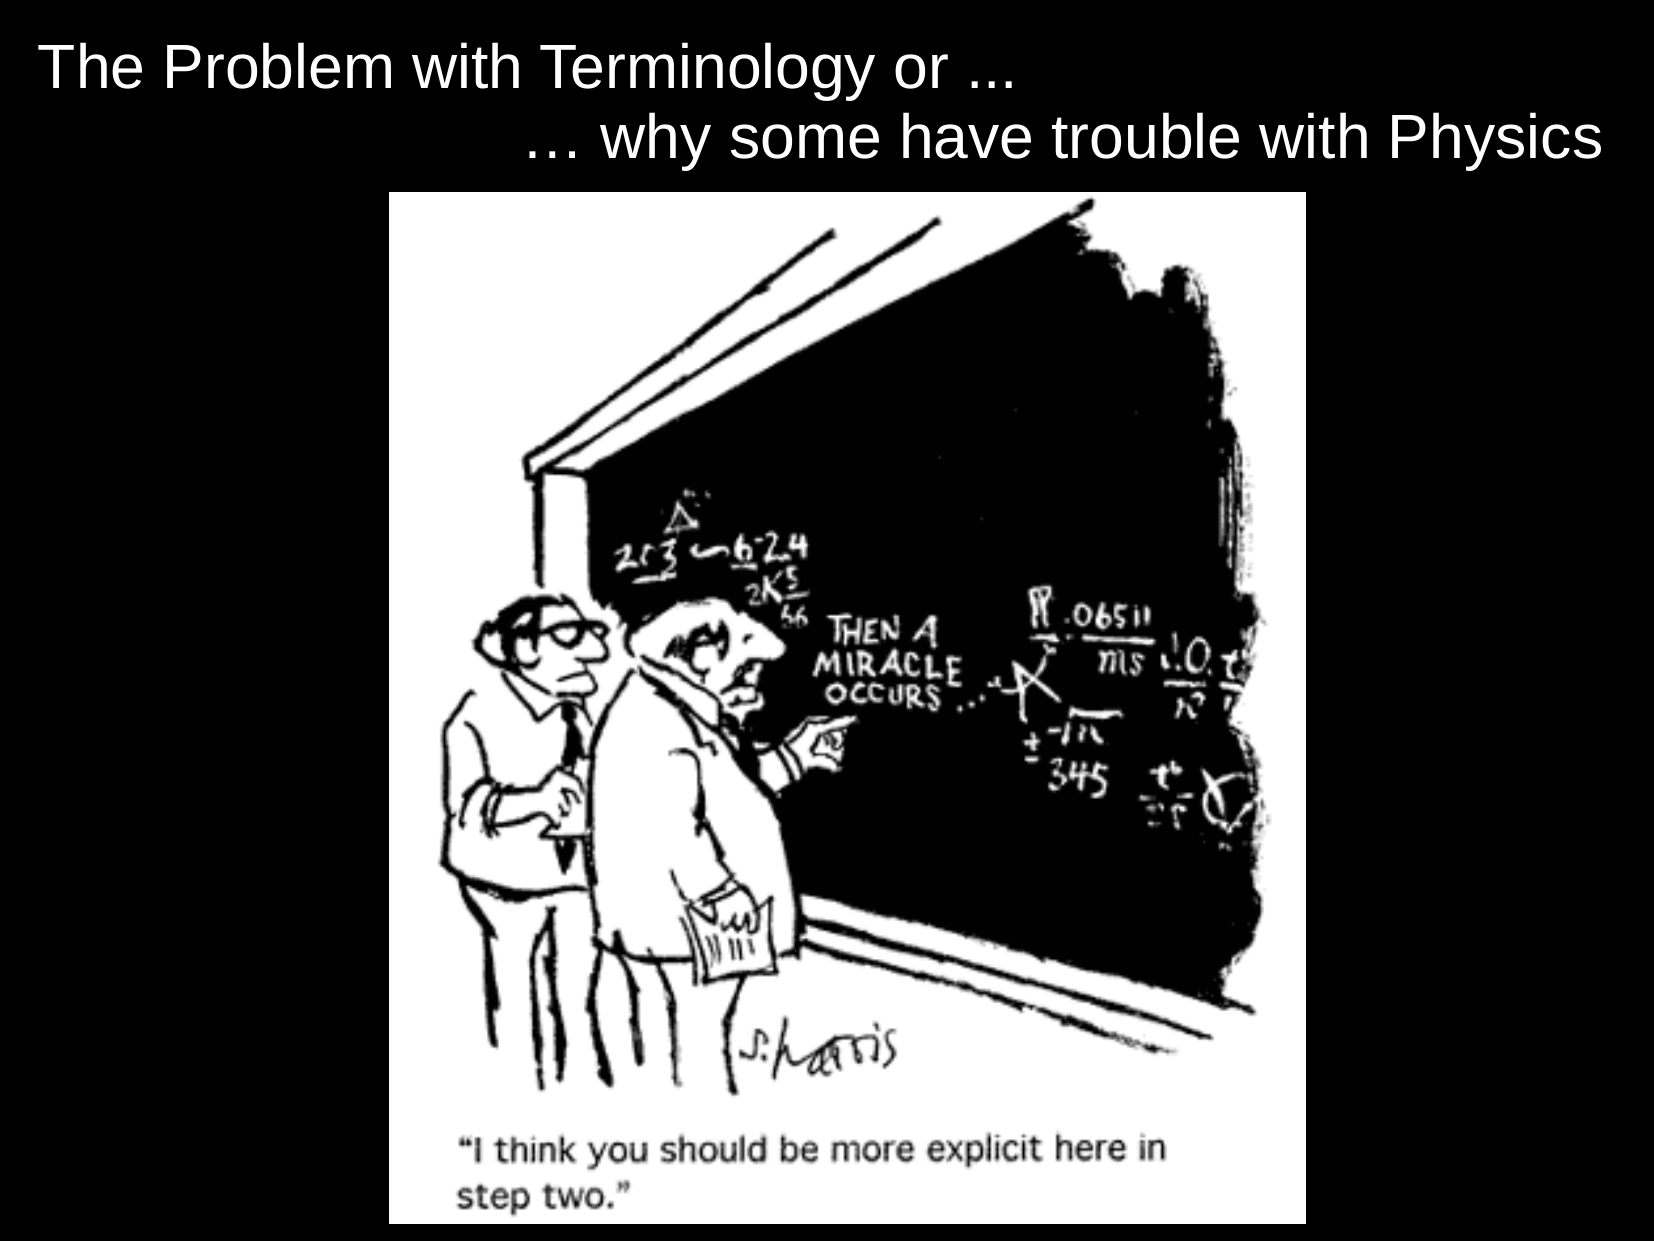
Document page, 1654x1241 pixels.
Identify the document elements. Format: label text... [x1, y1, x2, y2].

picture [389, 192, 1306, 1224]
text_box The Problem with Terminology or ... … why some have trouble with Physics [23, 24, 1638, 179]
